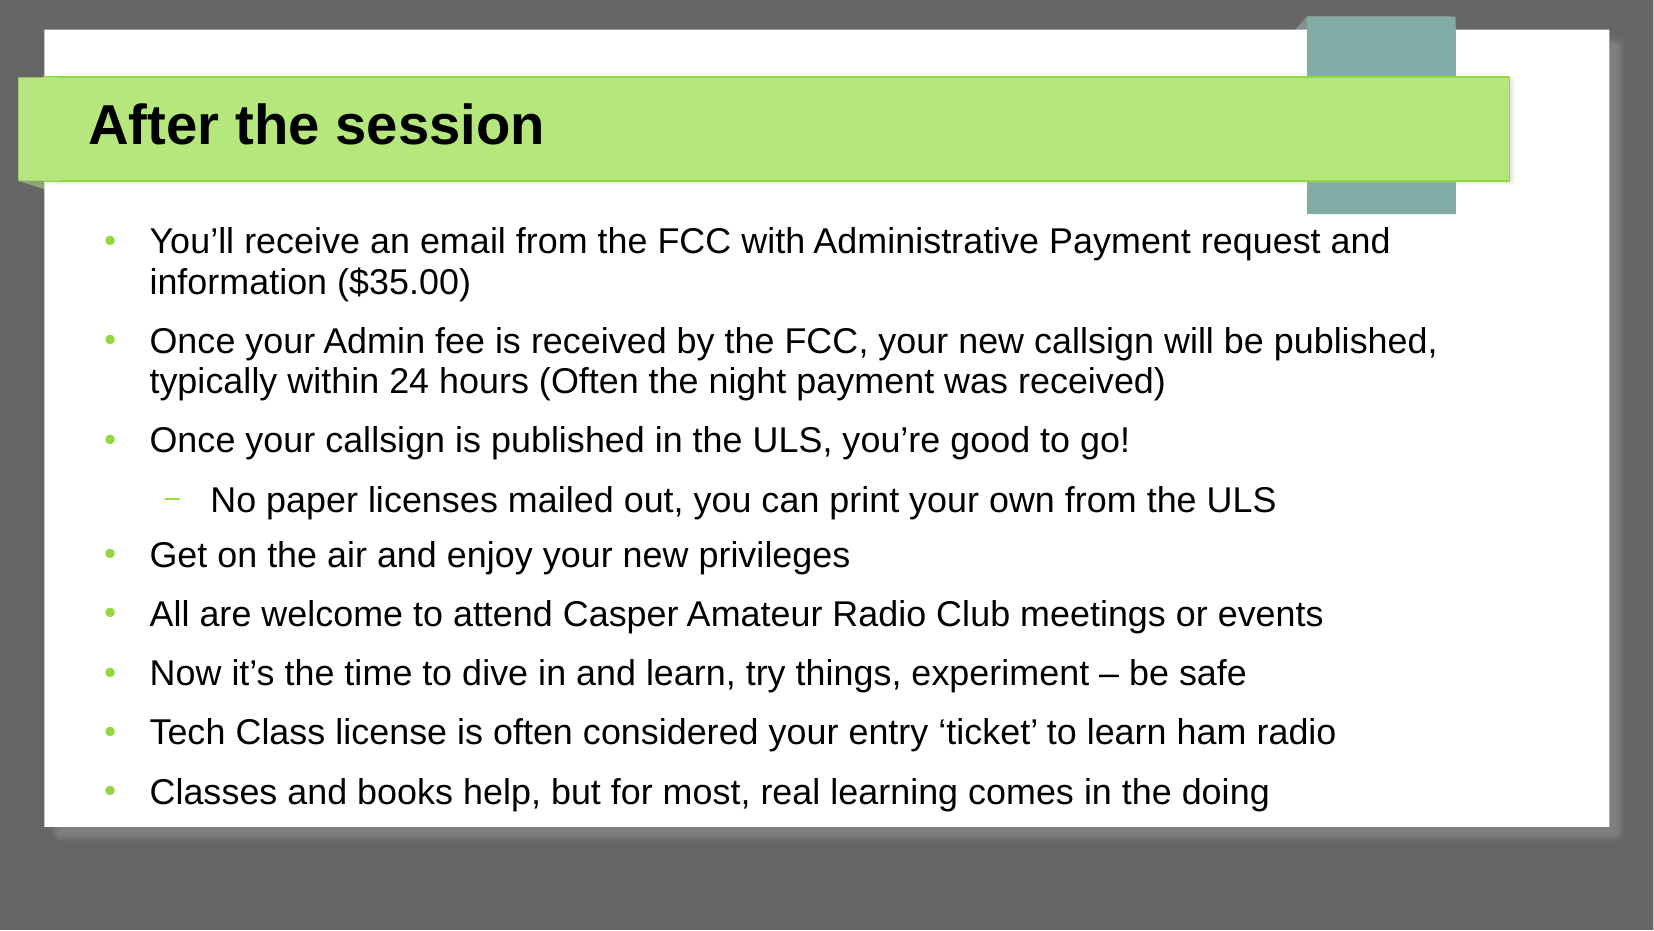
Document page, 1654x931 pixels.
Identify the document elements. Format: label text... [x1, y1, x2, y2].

list You’ll receive an email from the FCC with Administrative Payment request and information ($35.00) Once your Admin fee is received by the FCC, your new callsign will be published, typically within 24 hours (Often the night payment was received) Once your callsign is published in the ULS, you’re good to go! No paper licenses mailed out, you can print your own from the ULS Get on the air and enjoy your new privileges All are welcome to attend Casper Amateur Radio Club meetings or events Now it’s the time to dive in and learn, try things, experiment – be safe Tech Class license is often considered your entry ‘ticket’ to learn ham radio Classes and books help, but for most, real learning comes in the doing [88, 221, 1565, 813]
title After the session [88, 73, 1506, 178]
